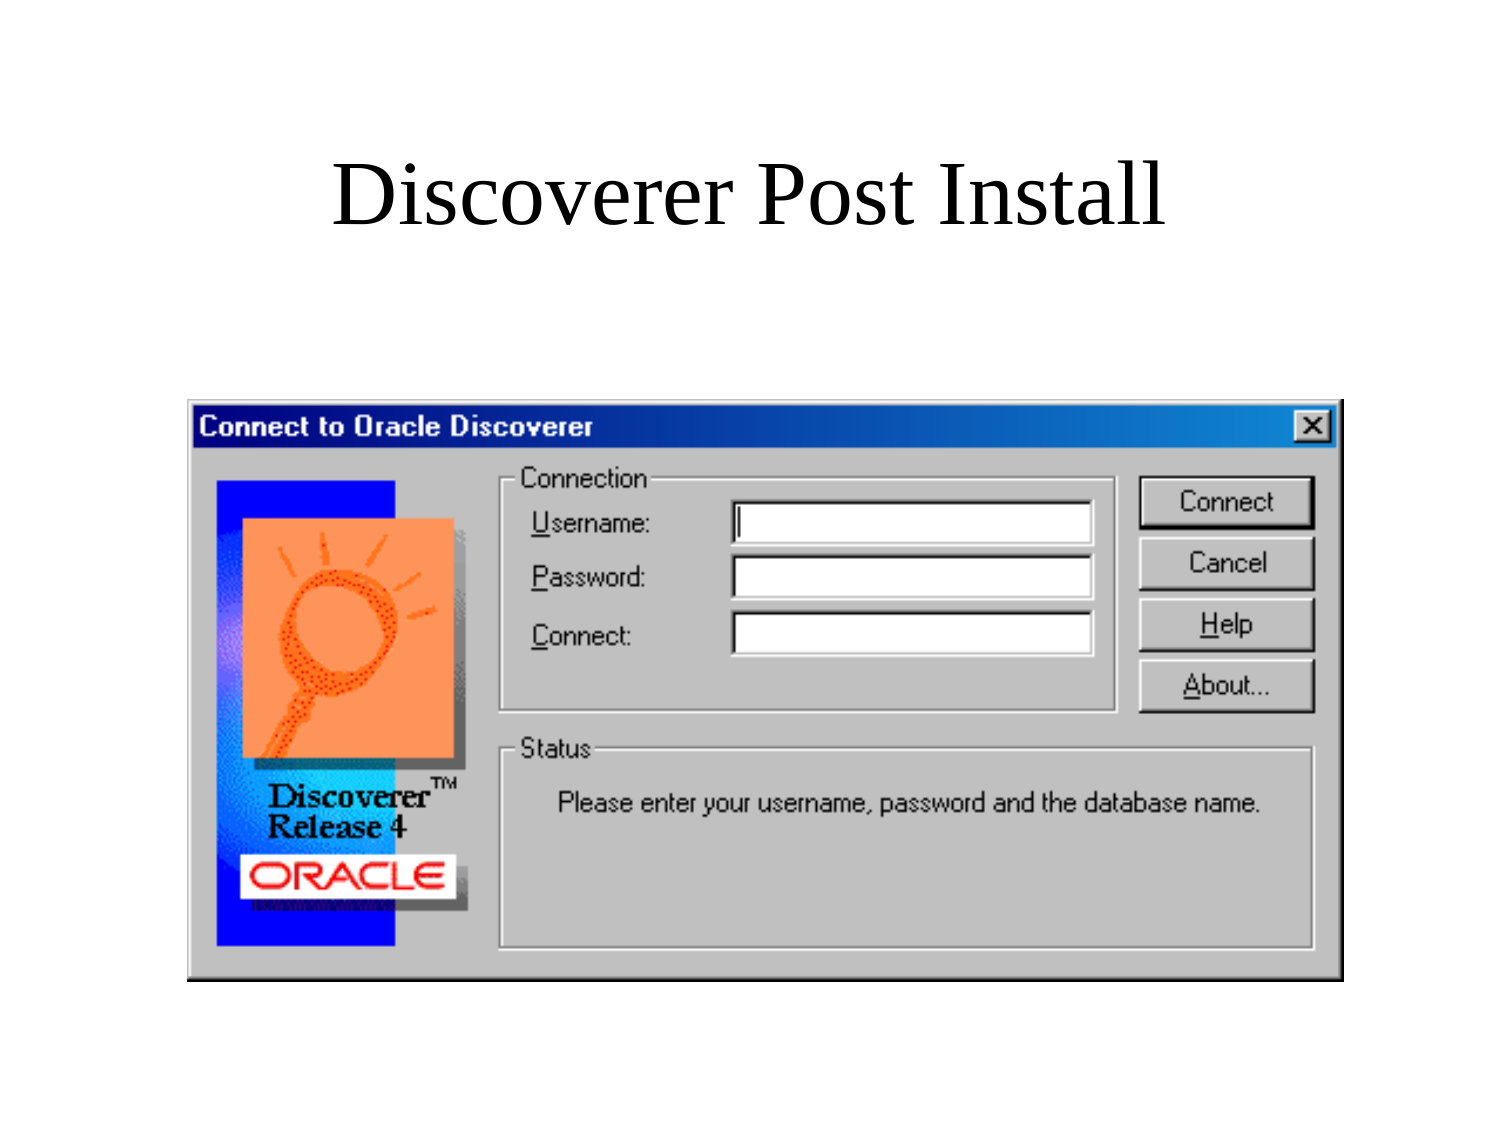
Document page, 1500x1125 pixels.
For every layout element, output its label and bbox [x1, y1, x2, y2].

picture [187, 399, 1344, 982]
